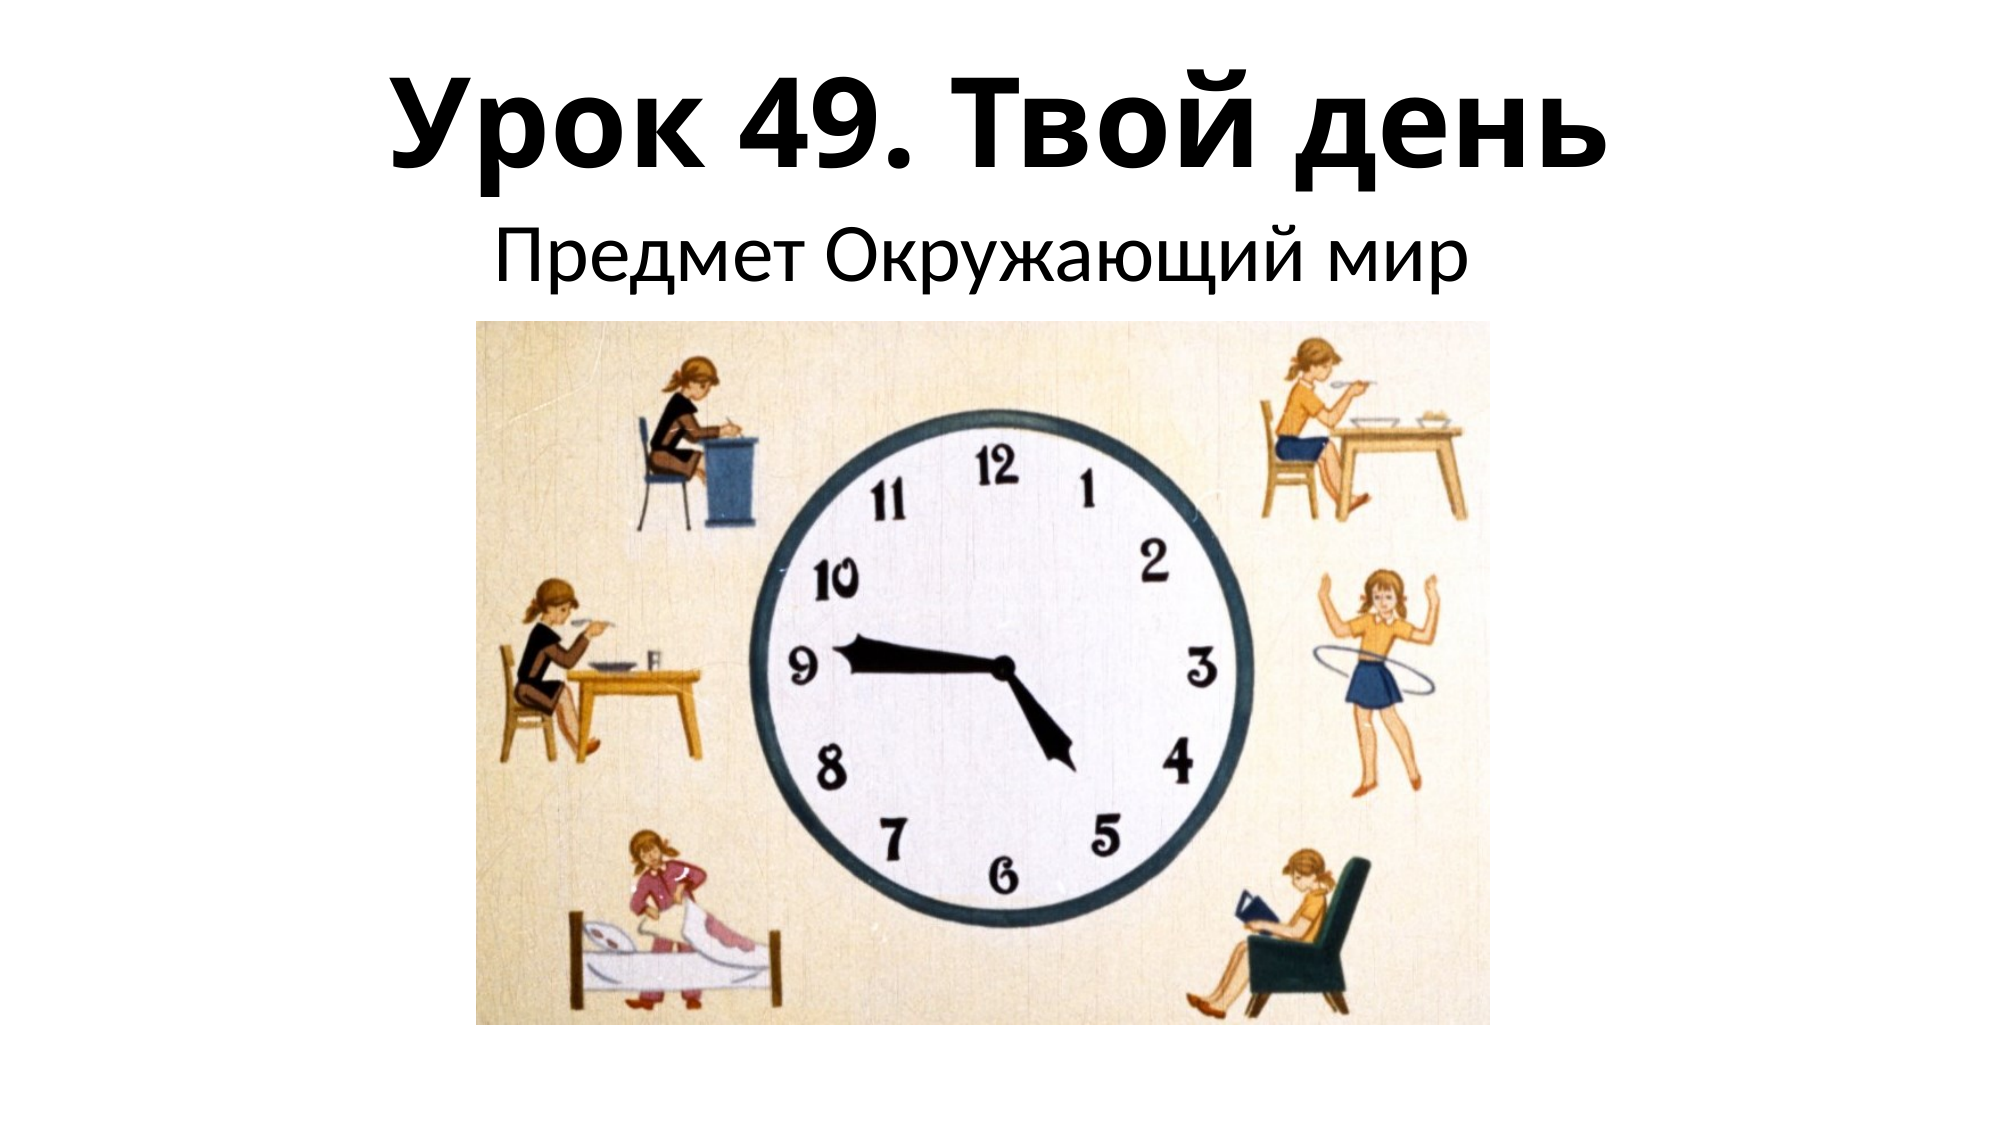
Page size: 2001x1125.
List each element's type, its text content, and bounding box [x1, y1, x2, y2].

subtitle Предмет Окружающий мир [232, 202, 1733, 322]
picture [476, 321, 1490, 1026]
title Урок 49. Твой день [249, 32, 1750, 203]
